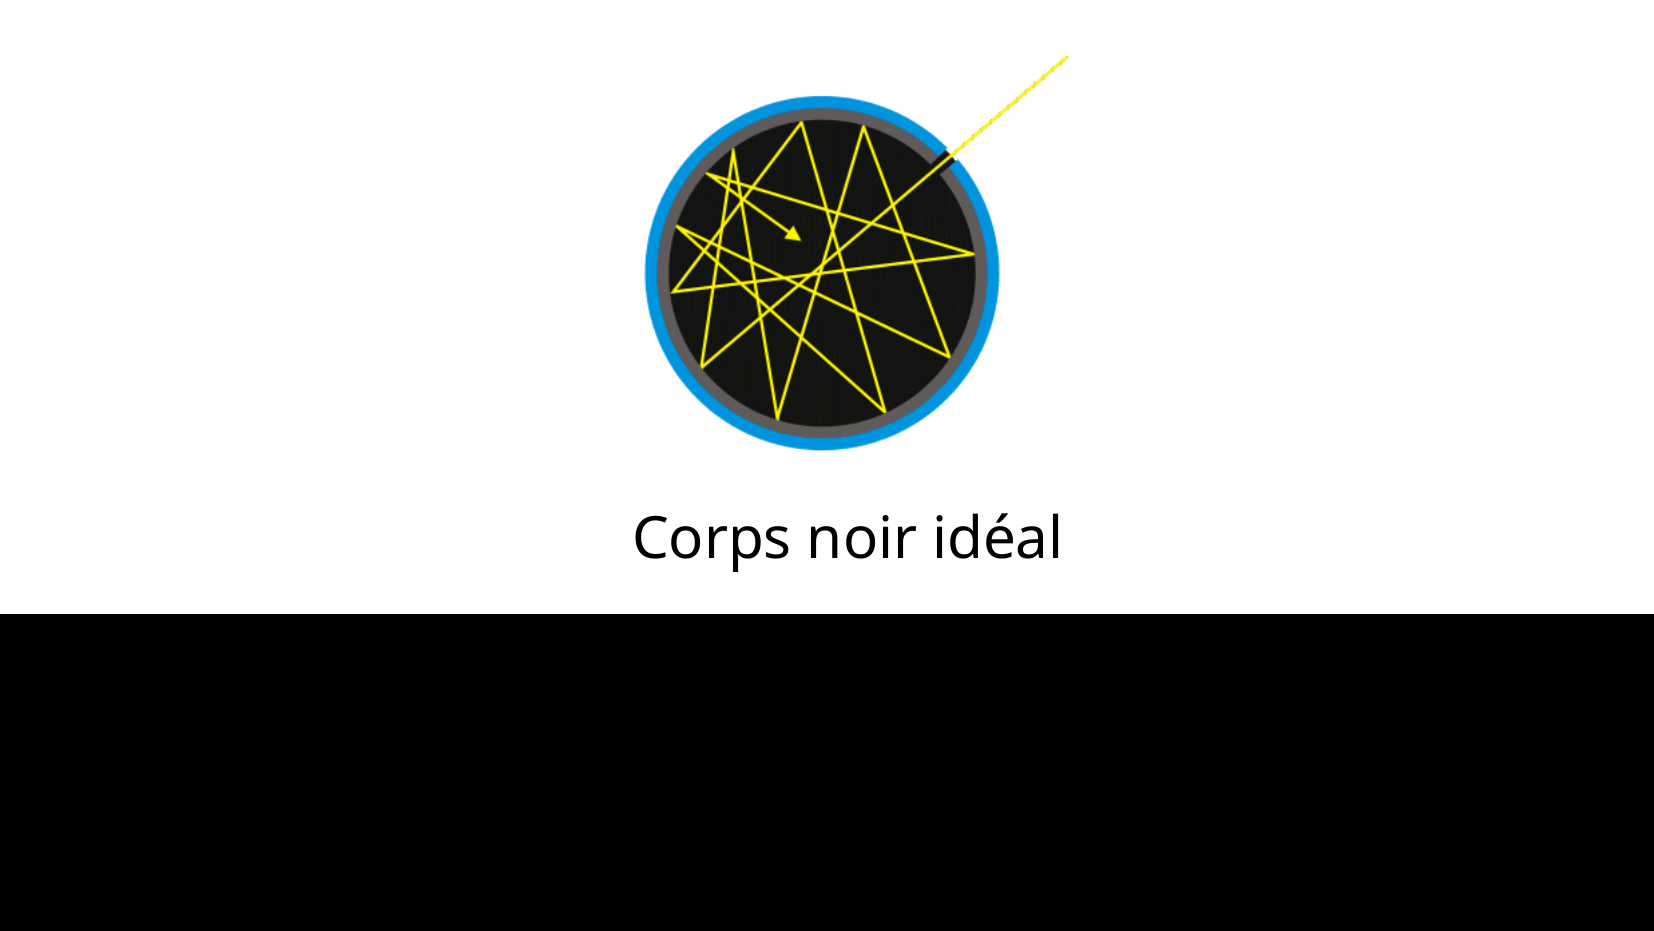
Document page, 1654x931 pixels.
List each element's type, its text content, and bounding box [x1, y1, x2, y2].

text_box Corps noir idéal [617, 489, 1029, 579]
picture [531, 35, 1111, 473]
text_box [0, 614, 1654, 931]
